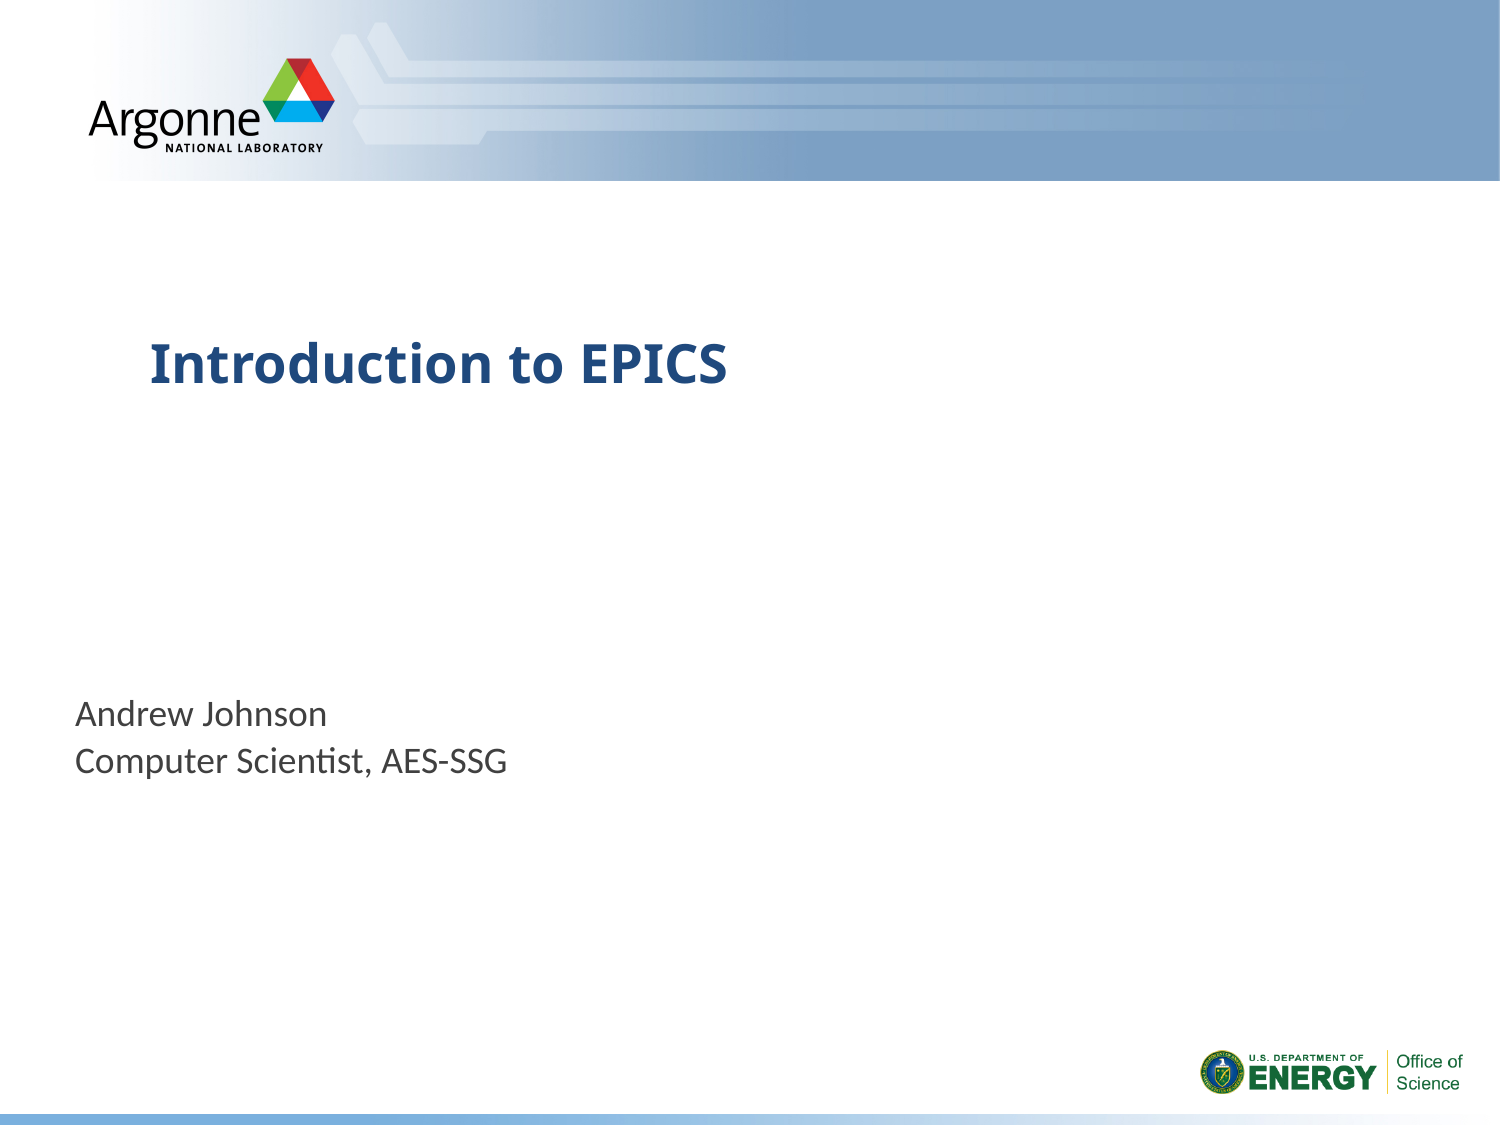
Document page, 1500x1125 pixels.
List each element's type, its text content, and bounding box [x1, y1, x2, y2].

subtitle Andrew Johnson Computer Scientist, AES-SSG [75, 482, 1425, 999]
picture [0, 0, 1500, 182]
picture [1200, 1050, 1463, 1094]
title Introduction to EPICS [150, 281, 1327, 443]
picture [0, 1114, 1500, 1125]
